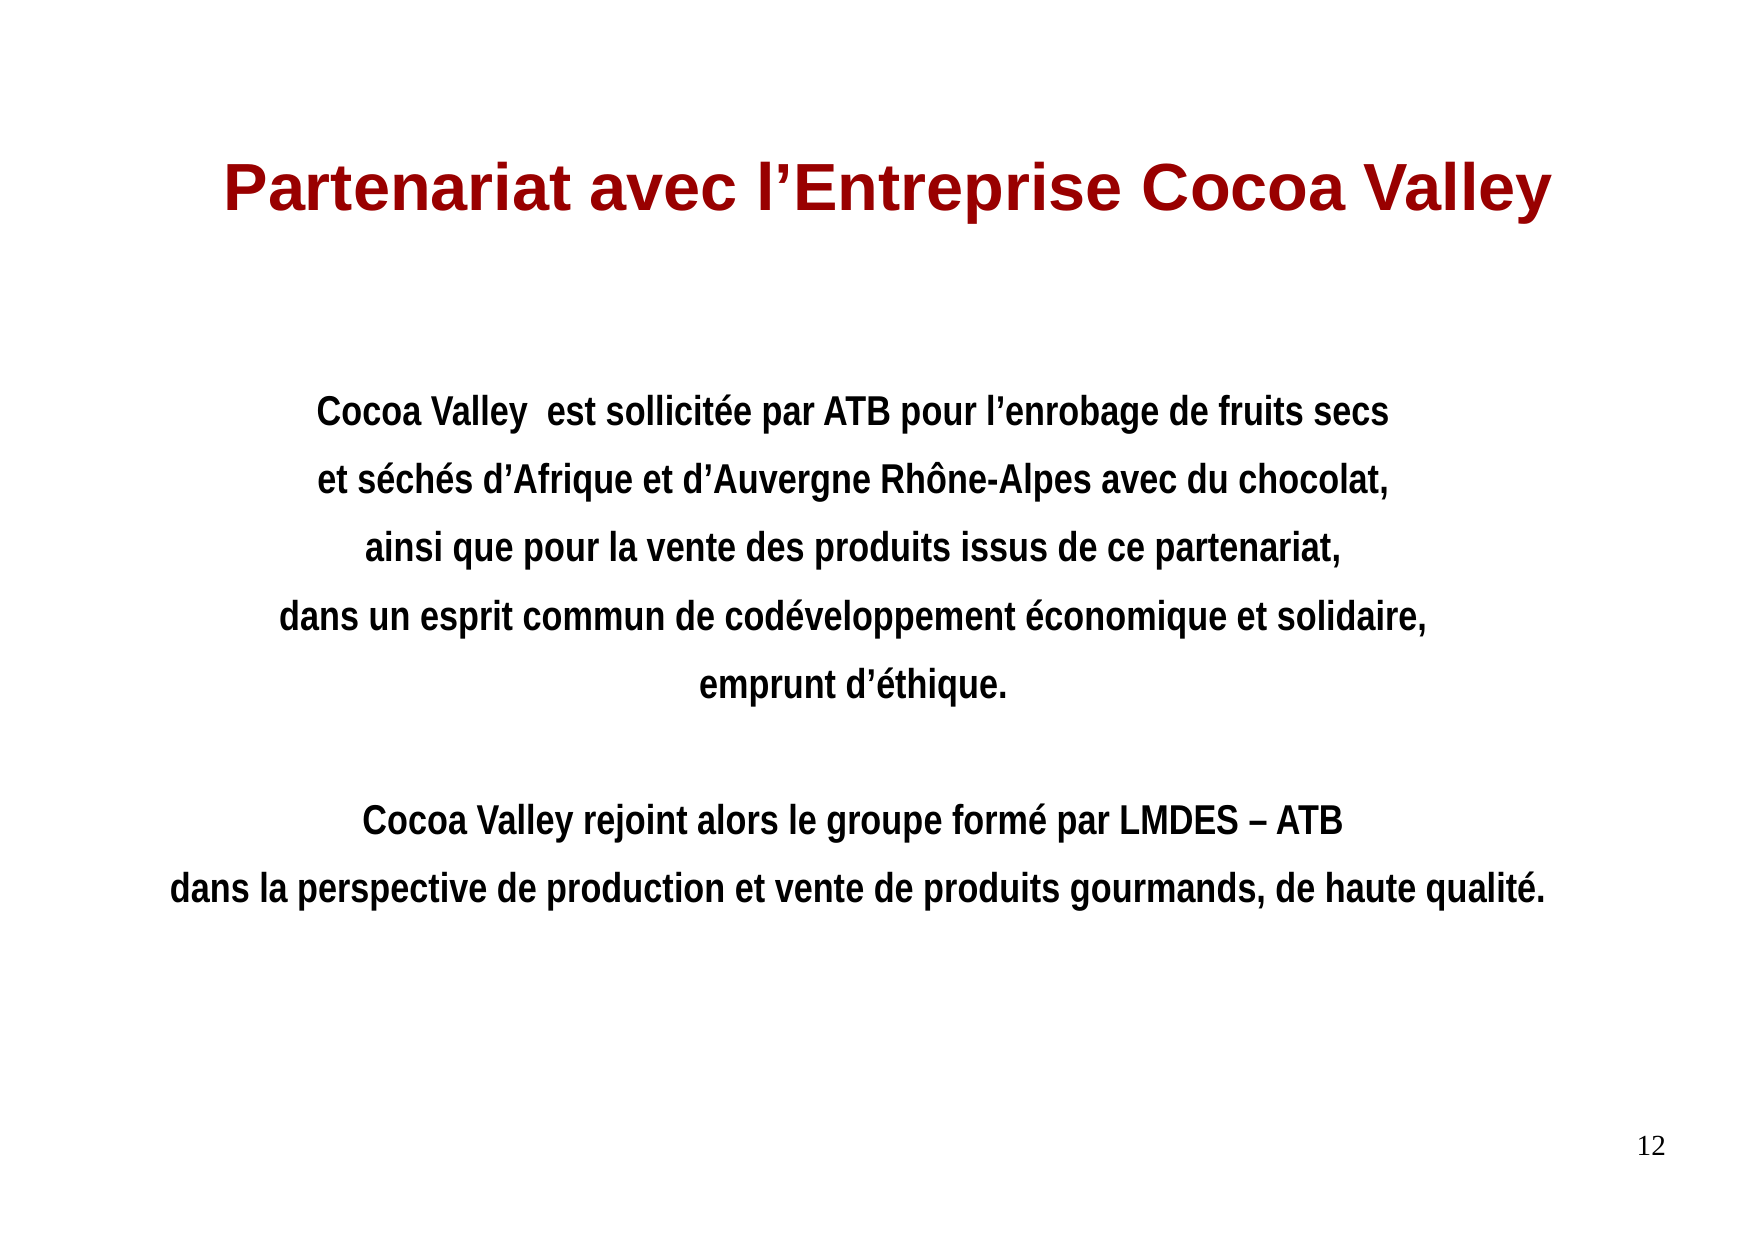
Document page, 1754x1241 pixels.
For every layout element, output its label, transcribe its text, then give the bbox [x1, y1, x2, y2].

title Partenariat avec l’Entreprise Cocoa Valley [81, 83, 1660, 291]
list [37, 264, 1617, 567]
list Cocoa Valley est sollicitée par ATB pour l’enrobage de fruits secs et séchés d’Afrique et d’Auvergne Rhône-Alpes avec du chocolat, ainsi que pour la vente des produits issus de ce partenariat, dans un esprit commun de codéveloppement économique et solidaire, emprunt d’éthique. Cocoa Valley rejoint alors le groupe formé par LMDES – ATB dans la perspective de production et vente de produits gourmands, de haute qualité. [112, 271, 1604, 1087]
